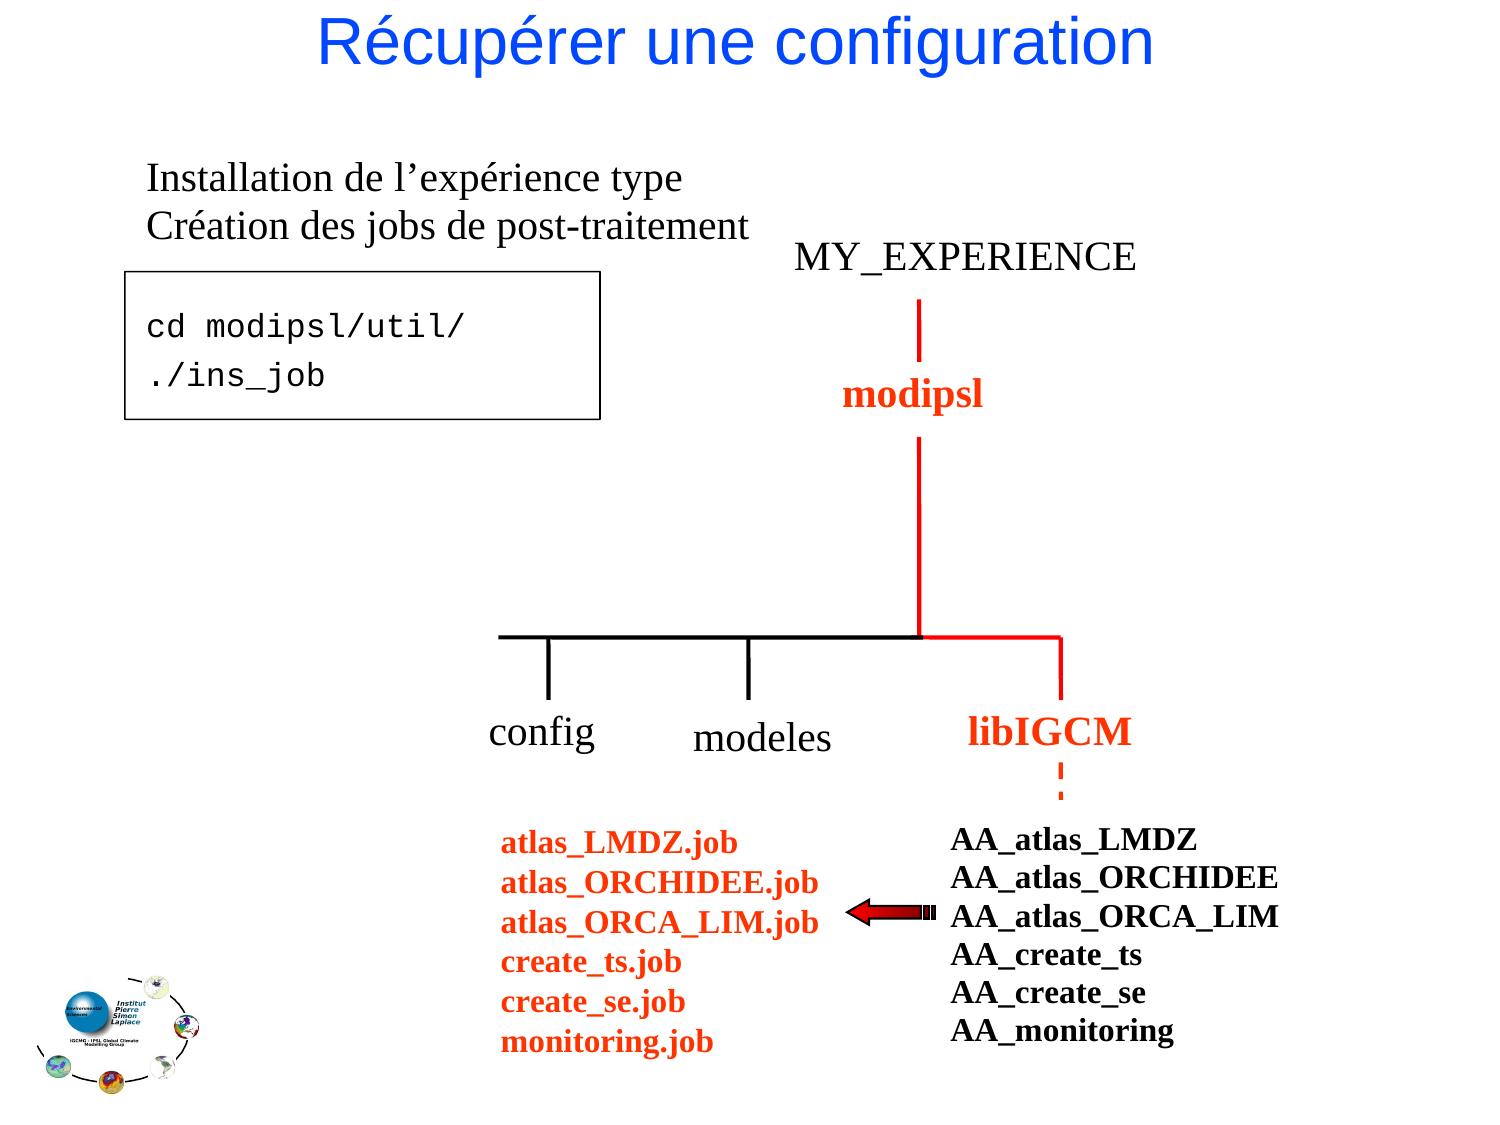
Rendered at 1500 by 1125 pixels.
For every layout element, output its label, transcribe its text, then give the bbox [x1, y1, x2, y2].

picture [44, 1054, 72, 1079]
text_box [847, 899, 921, 925]
text_box MY_EXPERIENCE [756, 224, 1175, 288]
picture [172, 1013, 200, 1040]
text_box [924, 906, 929, 918]
text_box Installation de l’expérience type Création des jobs de post-traitement cd modipsl/util/ ./ins_job [12, 145, 988, 641]
text_box config [423, 699, 661, 764]
text_box Récupérer une configuration [158, 0, 1334, 166]
text_box modipsl [794, 361, 1032, 425]
text_box atlas_LMDZ.job atlas_ORCHIDEE.job atlas_ORCA_LIM.job create_ts.job create_se.job monitoring.job [485, 812, 861, 1068]
picture [97, 1069, 125, 1095]
picture [148, 1054, 176, 1080]
text_box libIGCM [948, 699, 1153, 764]
picture [65, 974, 170, 1048]
text_box AA_atlas_LMDZ AA_atlas_ORCHIDEE AA_atlas_ORCA_LIM AA_create_ts AA_create_se AA_monitoring [935, 812, 1374, 1058]
text_box modeles [644, 705, 882, 769]
